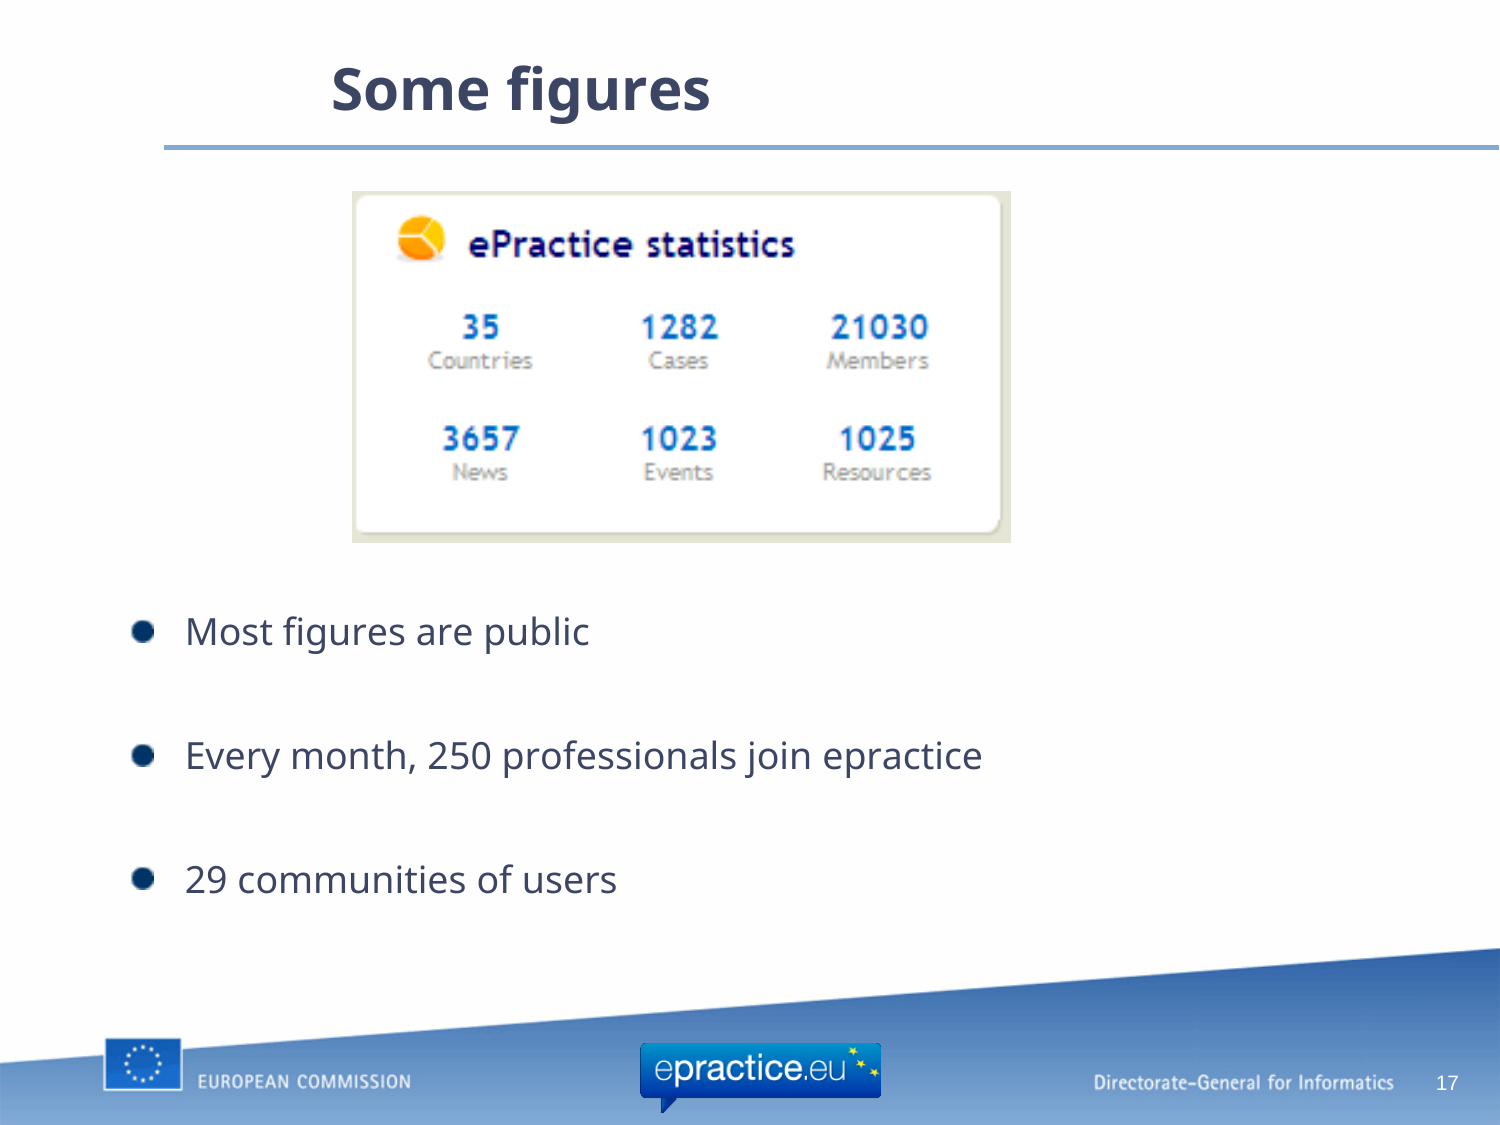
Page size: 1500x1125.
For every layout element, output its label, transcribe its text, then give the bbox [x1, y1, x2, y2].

list Most figures are public Every month, 250 professionals join epractice 29 communities of users [113, 611, 1452, 929]
picture [0, 0, 1500, 1125]
title Some figures [316, 34, 1447, 149]
